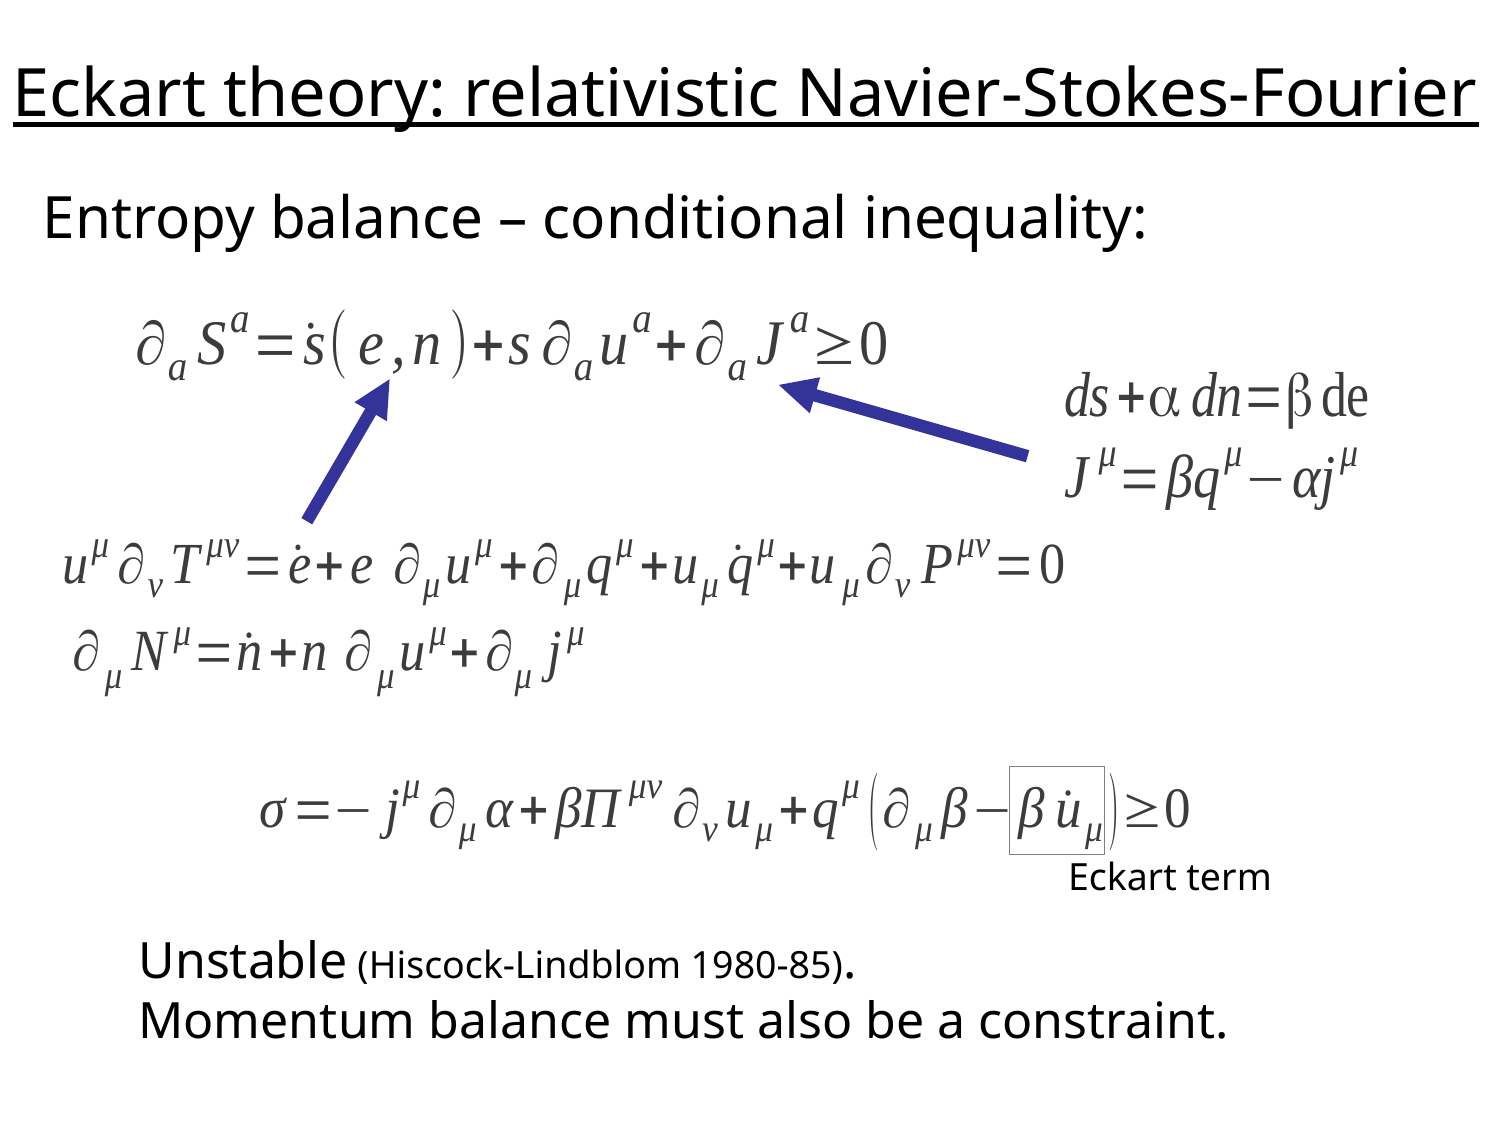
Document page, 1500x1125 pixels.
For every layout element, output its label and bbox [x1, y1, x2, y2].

chart [245, 766, 1009, 855]
chart [29, 521, 1089, 697]
chart [1051, 360, 1389, 510]
chart [1010, 767, 1104, 854]
chart [120, 296, 910, 391]
chart [1105, 766, 1211, 855]
